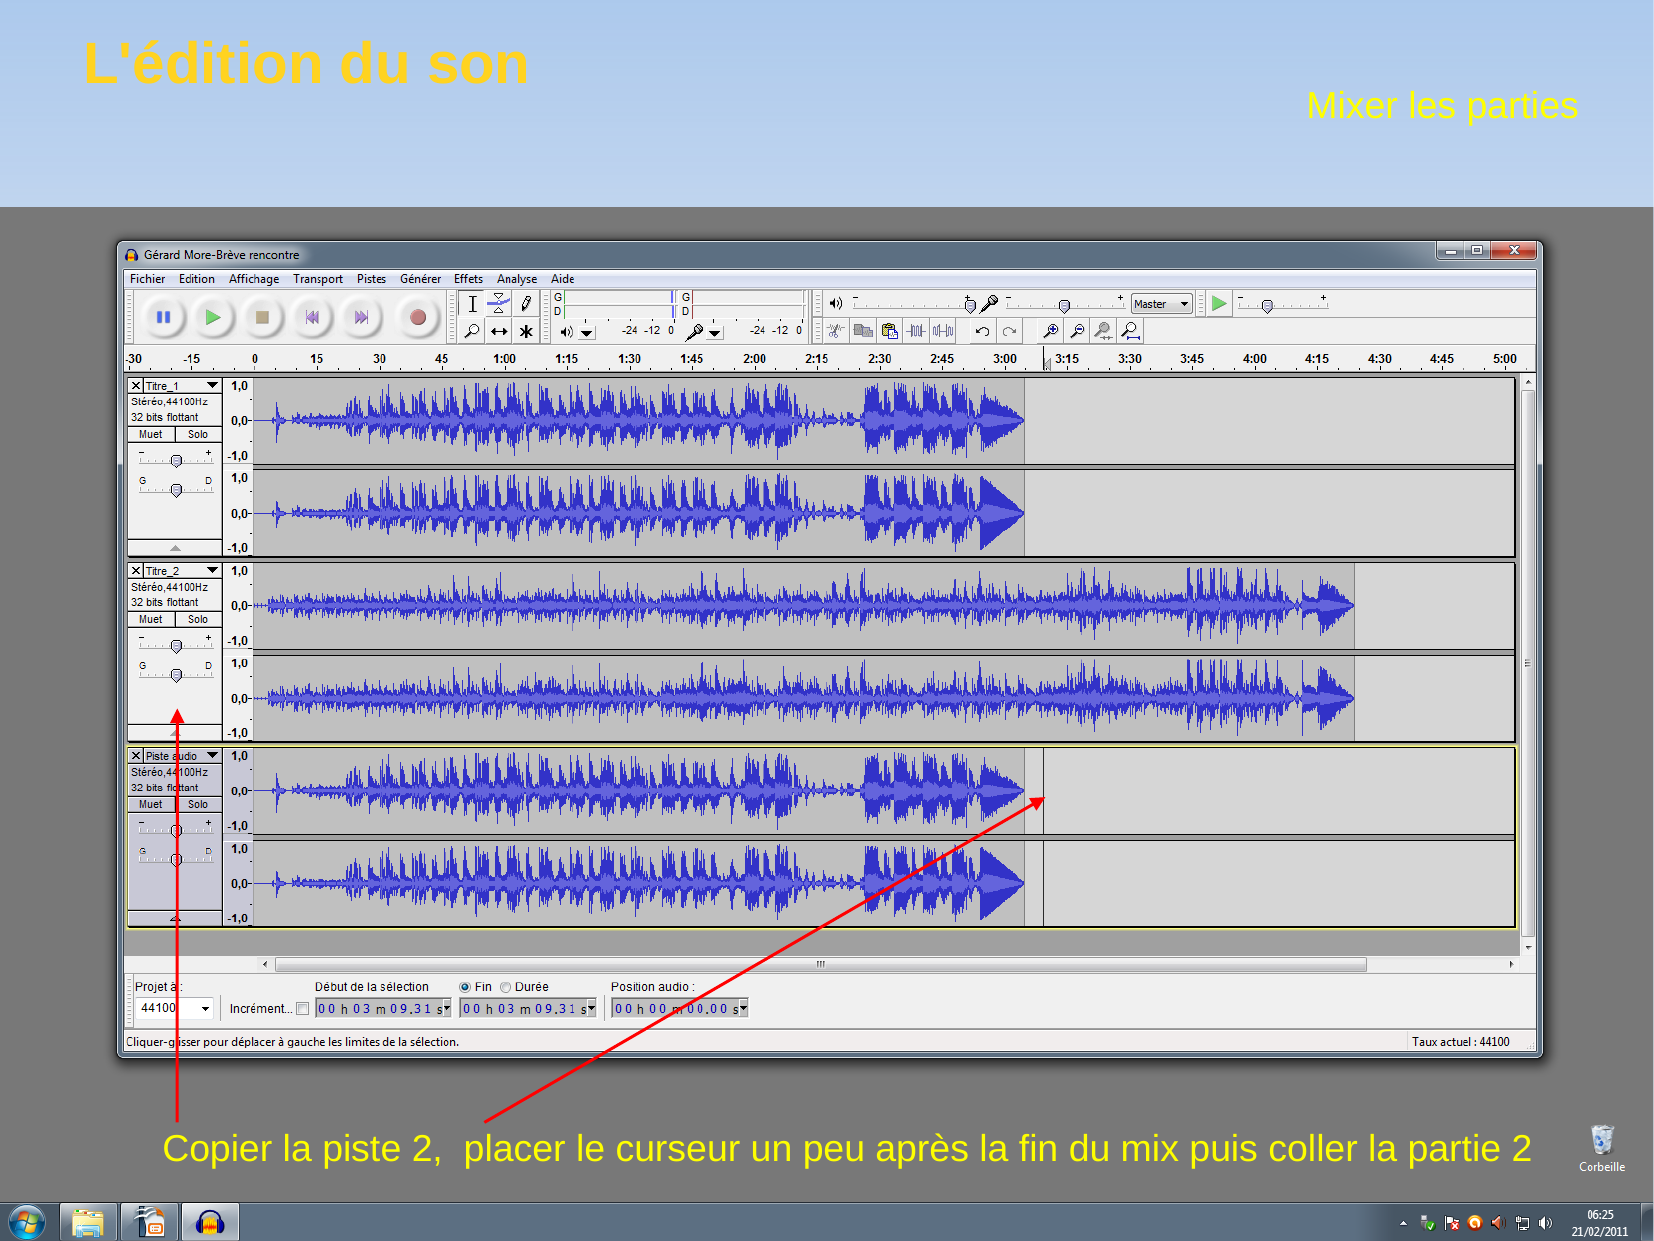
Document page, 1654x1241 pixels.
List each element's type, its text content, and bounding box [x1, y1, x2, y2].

text_box Copier la piste 2, placer le curseur un peu après la fin du mix puis coller la partie 2 [147, 1117, 1548, 1175]
picture [0, 0, 1654, 206]
picture [0, 207, 1654, 1241]
text_box L'édition du son [5, 17, 609, 107]
text_box Mixer les parties [1210, 29, 1654, 129]
